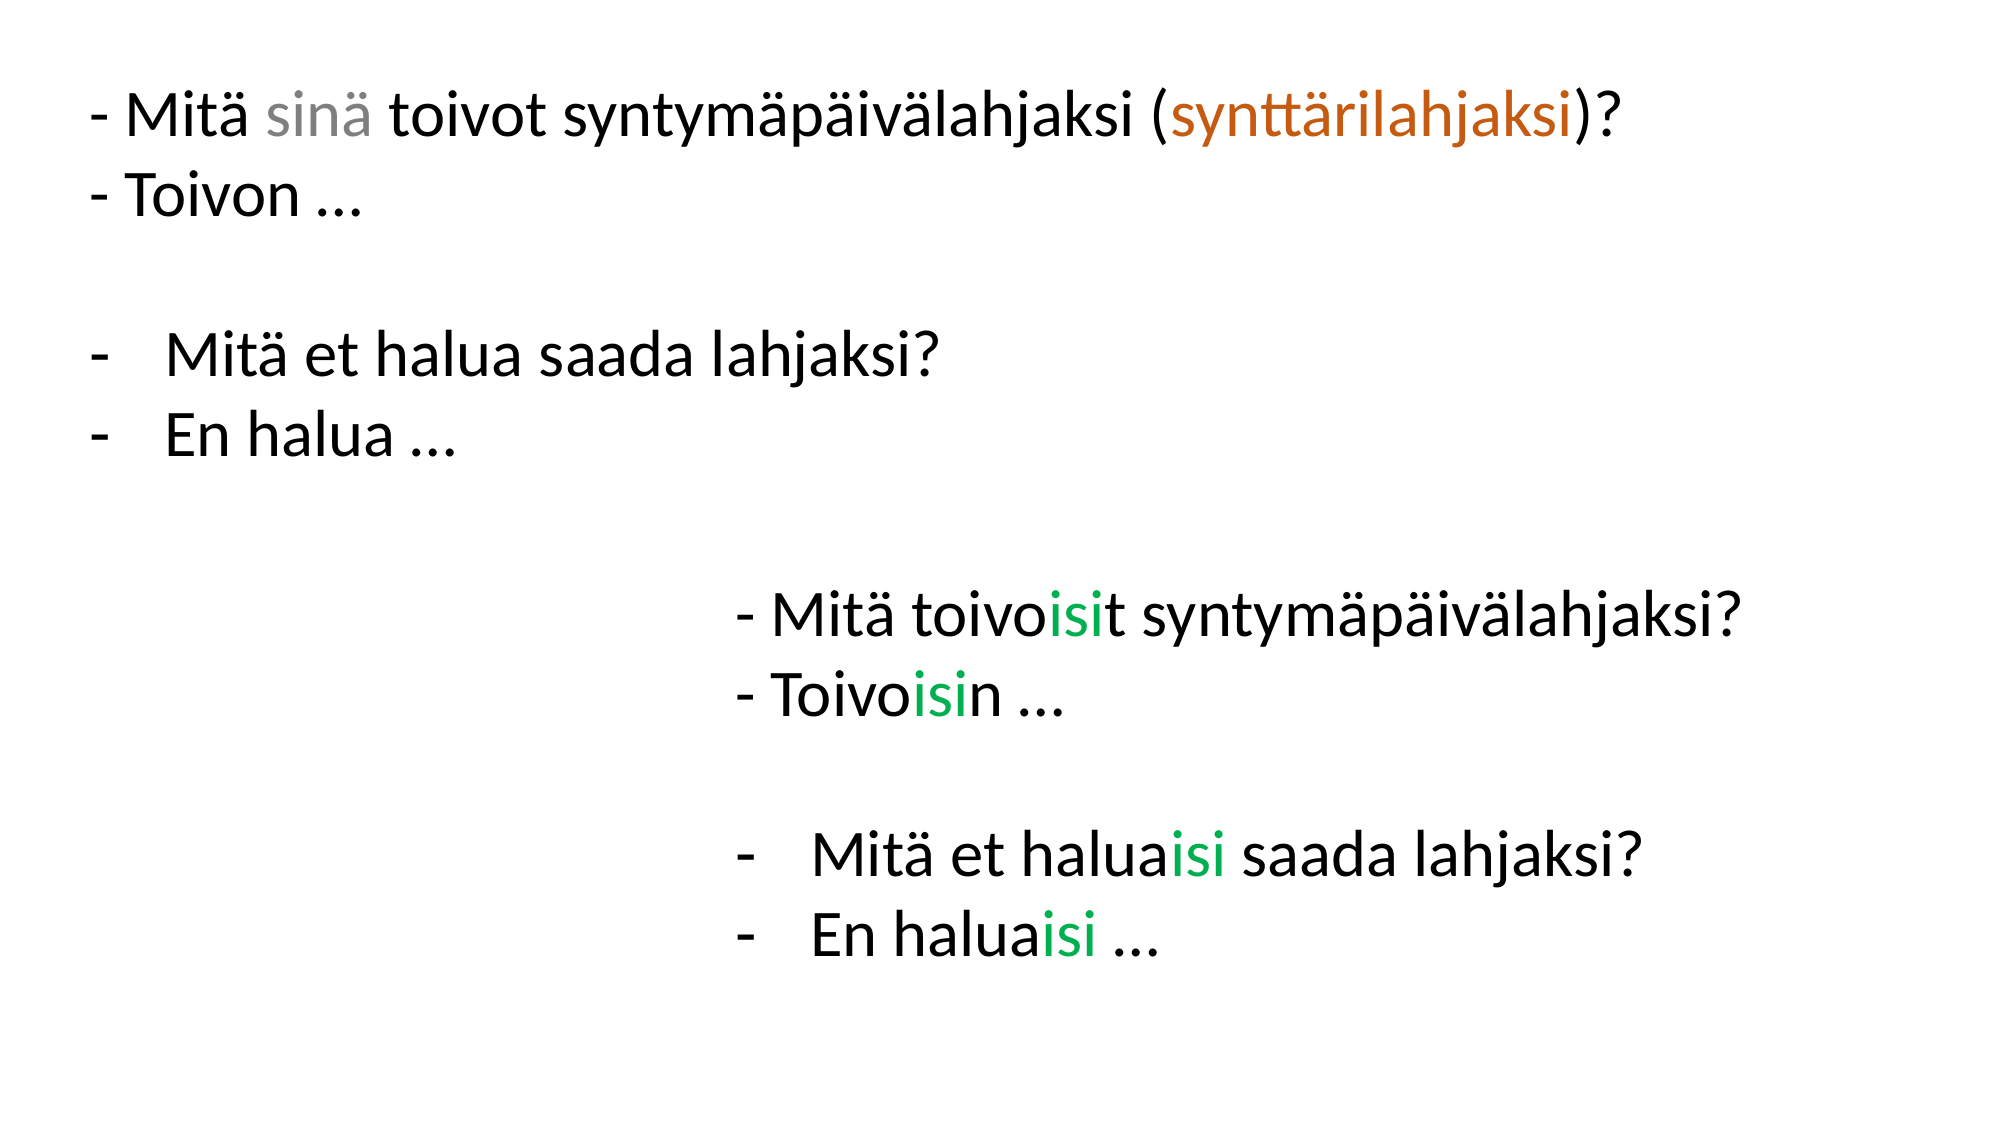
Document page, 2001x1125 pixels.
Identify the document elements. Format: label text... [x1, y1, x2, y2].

text_box - Mitä toivoisit syntymäpäivälahjaksi? - Toivoisin … Mitä et haluaisi saada lahjaksi? En haluaisi … [720, 562, 2000, 982]
text_box - Mitä sinä toivot syntymäpäivälahjaksi (synttärilahjaksi)? - Toivon … Mitä et halua saada lahjaksi? En halua … [74, 62, 1647, 482]
